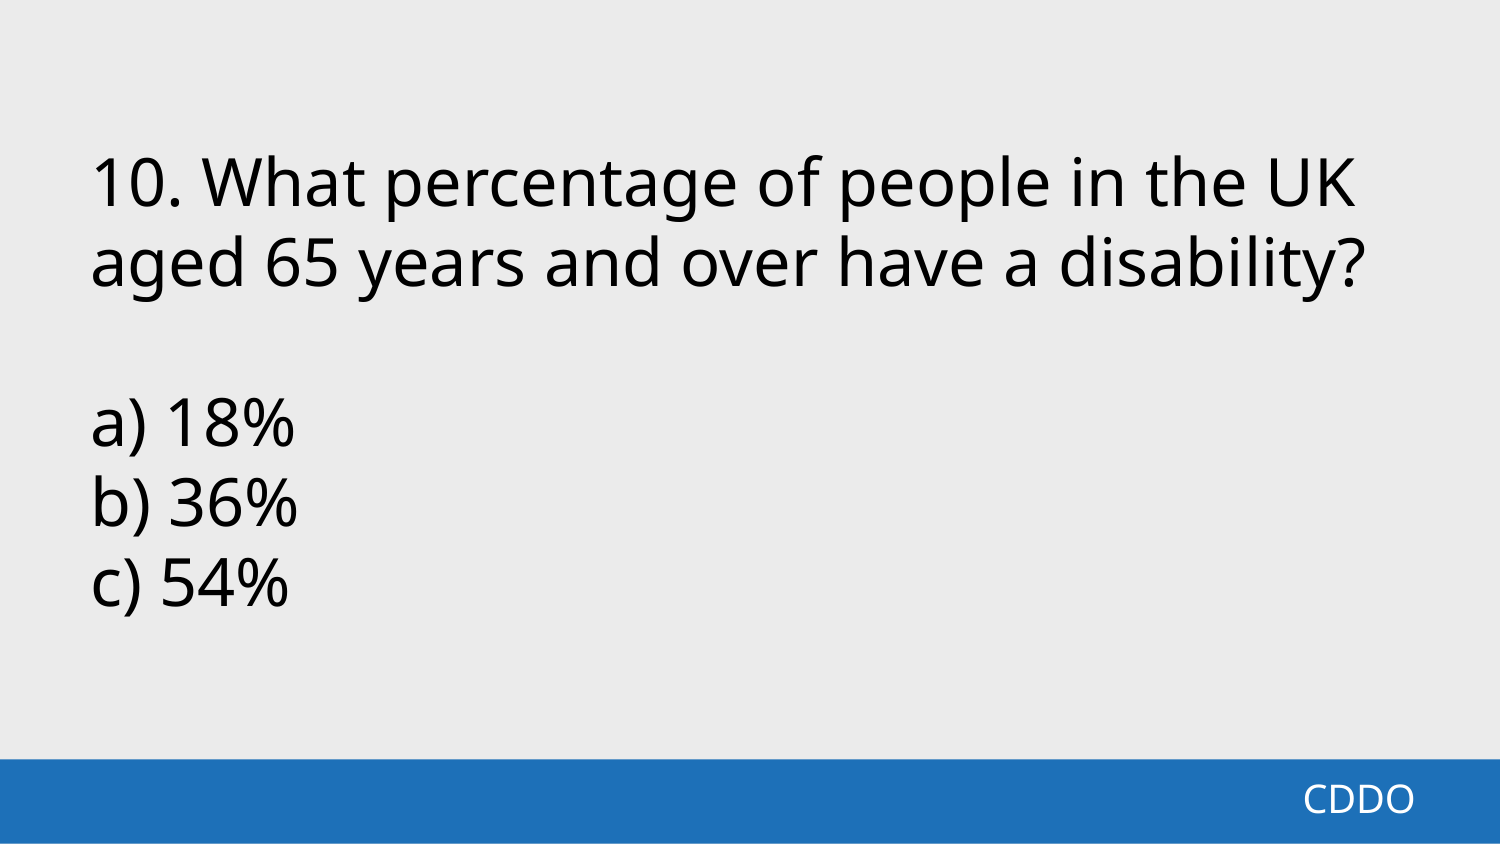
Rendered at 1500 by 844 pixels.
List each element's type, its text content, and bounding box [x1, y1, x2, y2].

text_box 10. What percentage of people in the UK aged 65 years and over have a disability? a) 18% b) 36% c) 54% [87, 0, 1416, 760]
